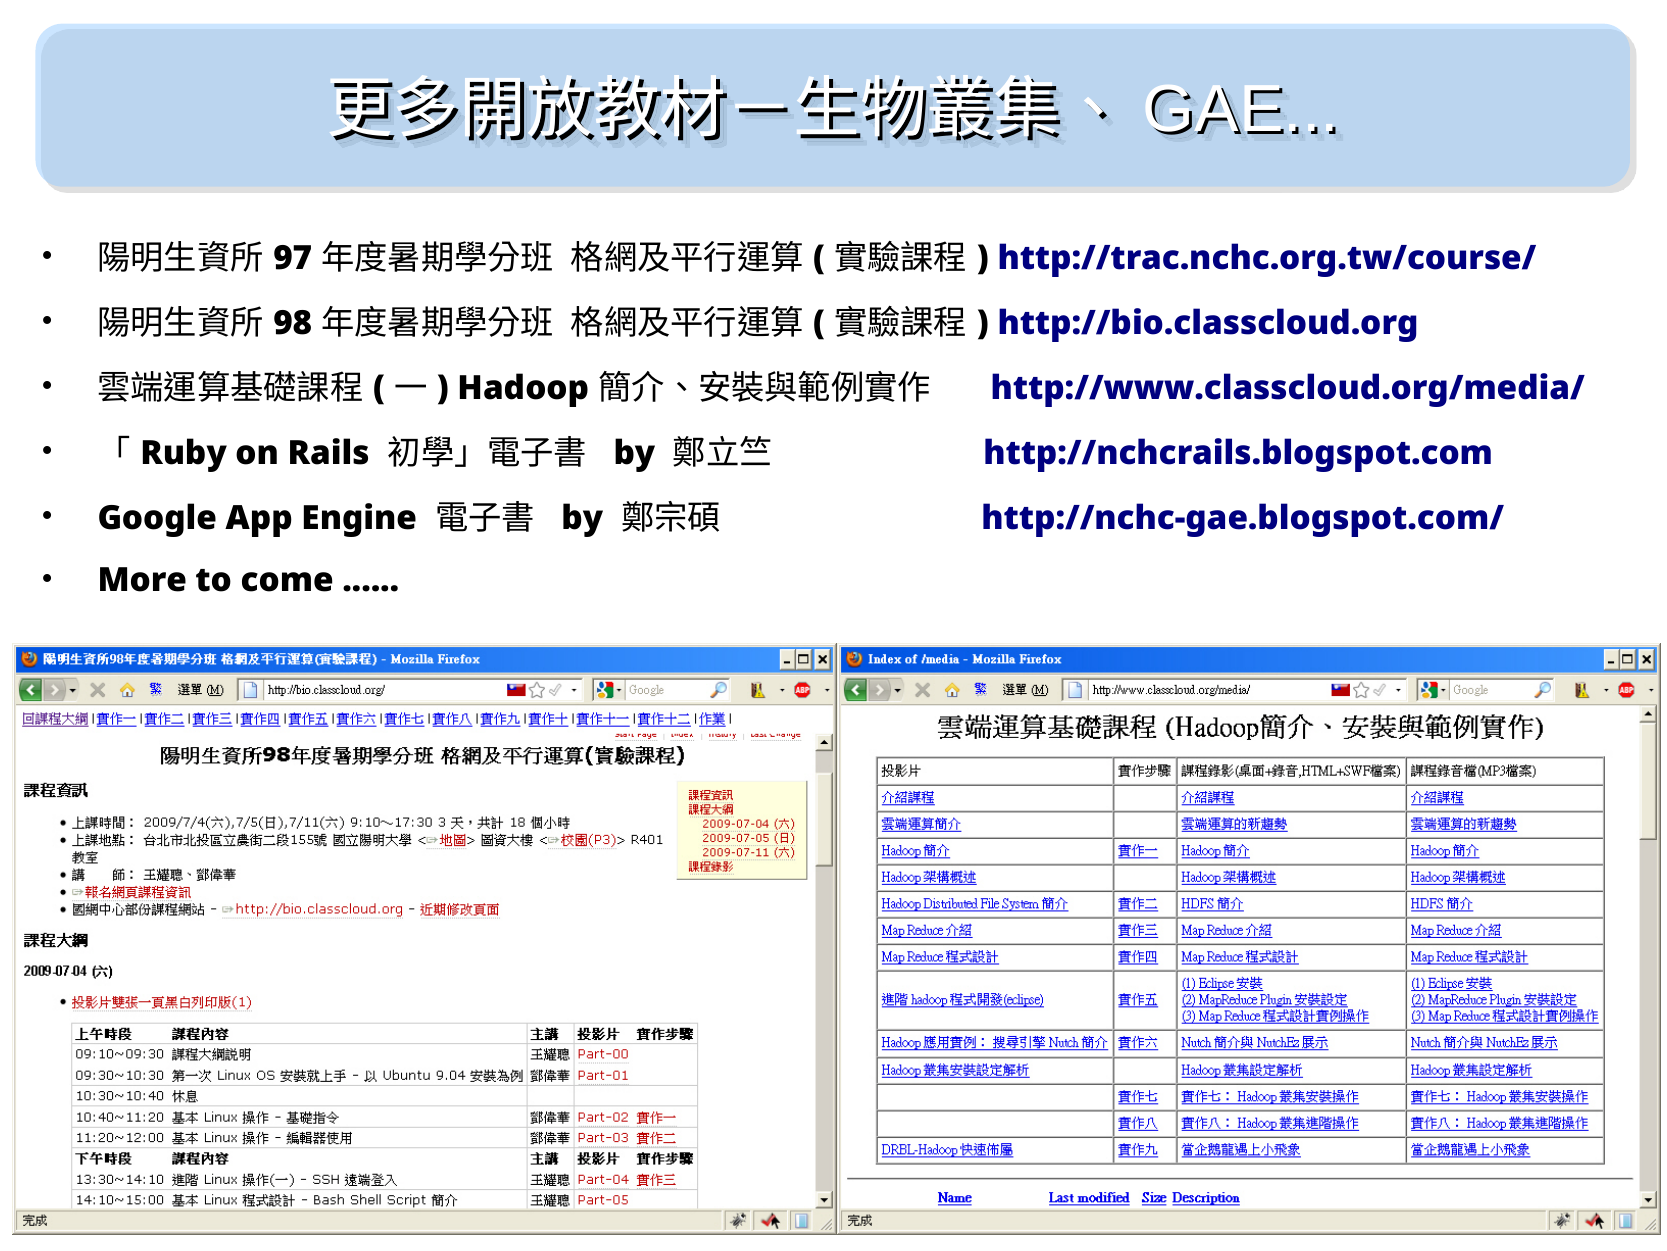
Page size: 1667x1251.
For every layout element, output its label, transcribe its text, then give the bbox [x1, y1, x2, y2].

list 陽明生資所97年度暑期學分班 格網及平行運算(實驗課程) http://trac.nchc.org.tw/course/ 陽明生資所98年度暑期學分班 格網及平行運算(實驗課程) http://bio.classcloud.org 雲端運算基礎課程(一) Hadoop簡介、安裝與範例實作 http://www.classcloud.org/media/ 「Ruby on Rails 初學」電子書 by 鄭立竺 http://nchcrails.blogspot.com Google App Engine 電子書 by 鄭宗碩 http://nchc-gae.blogspot.com/ More to come ...... [41, 231, 1625, 596]
text_box 更多開放教材－生物叢集、GAE... [35, 23, 1630, 187]
picture [12, 643, 1661, 1235]
